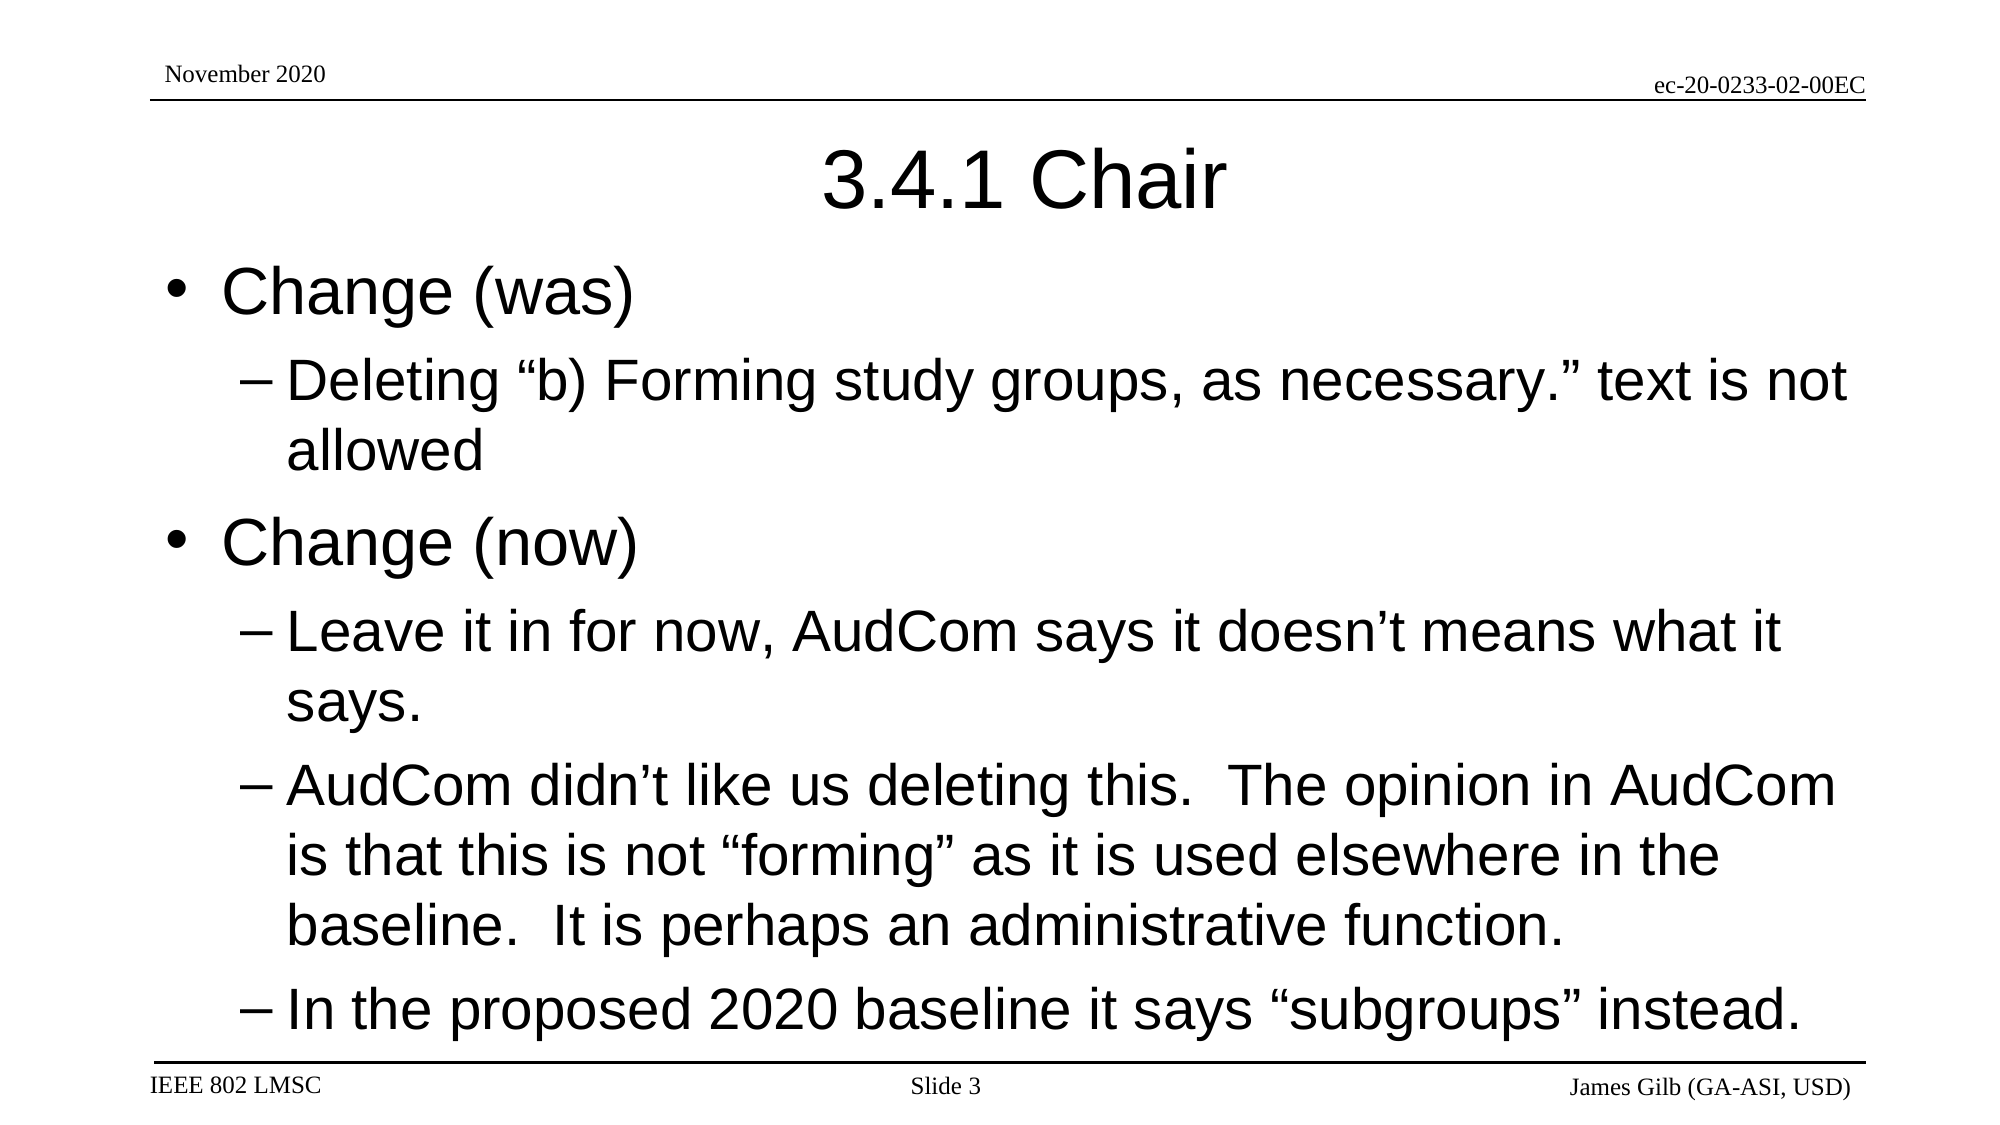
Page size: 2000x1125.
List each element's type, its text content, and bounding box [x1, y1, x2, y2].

list Change (was) Deleting “b) Forming study groups, as necessary.” text is not allowed Change (now) Leave it in for now, AudCom says it doesn’t means what it says. AudCom didn’t like us deleting this. The opinion in AudCom is that this is not “forming” as it is used elsewhere in the baseline. It is perhaps an administrative function. In the proposed 2020 baseline it says “subgroups” instead. [149, 239, 1900, 1051]
title 3.4.1 Chair [149, 112, 1900, 238]
